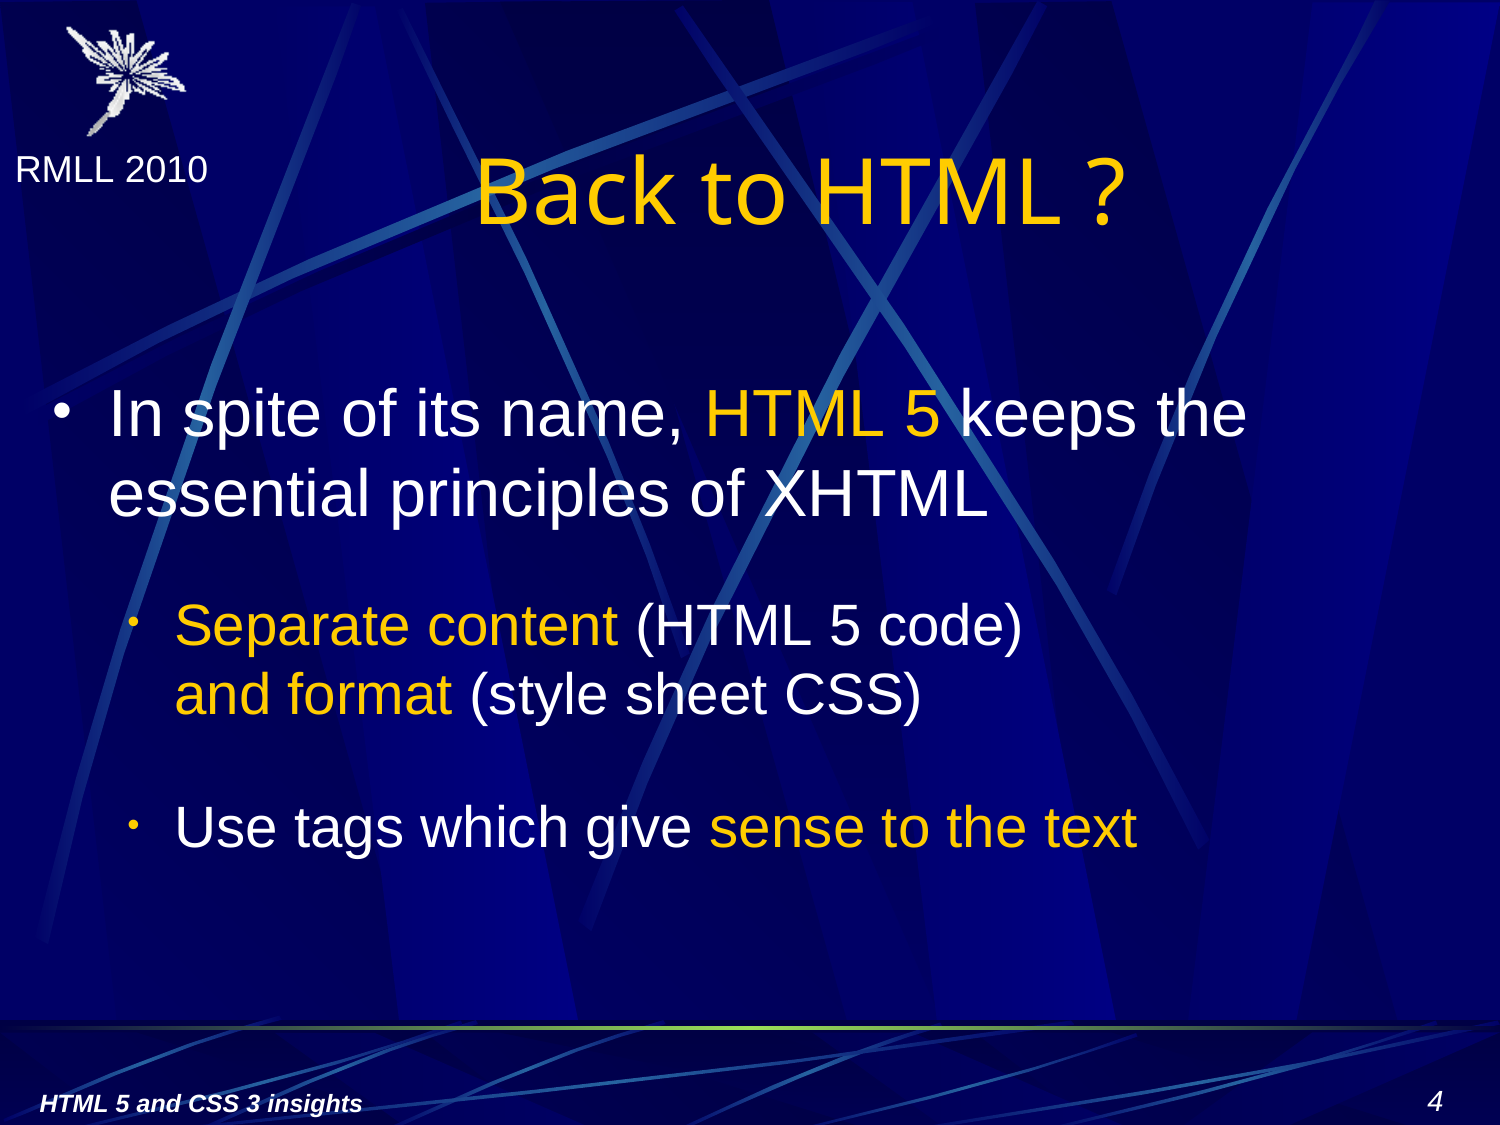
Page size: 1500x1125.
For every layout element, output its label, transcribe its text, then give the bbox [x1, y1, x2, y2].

title Back to HTML ? [224, 87, 1375, 288]
list In spite of its name, HTML 5 keeps the essential principles of XHTML Separate content (HTML 5 code) and format (style sheet CSS) Use tags which give sense to the text [37, 362, 1450, 1000]
picture [62, 24, 188, 138]
